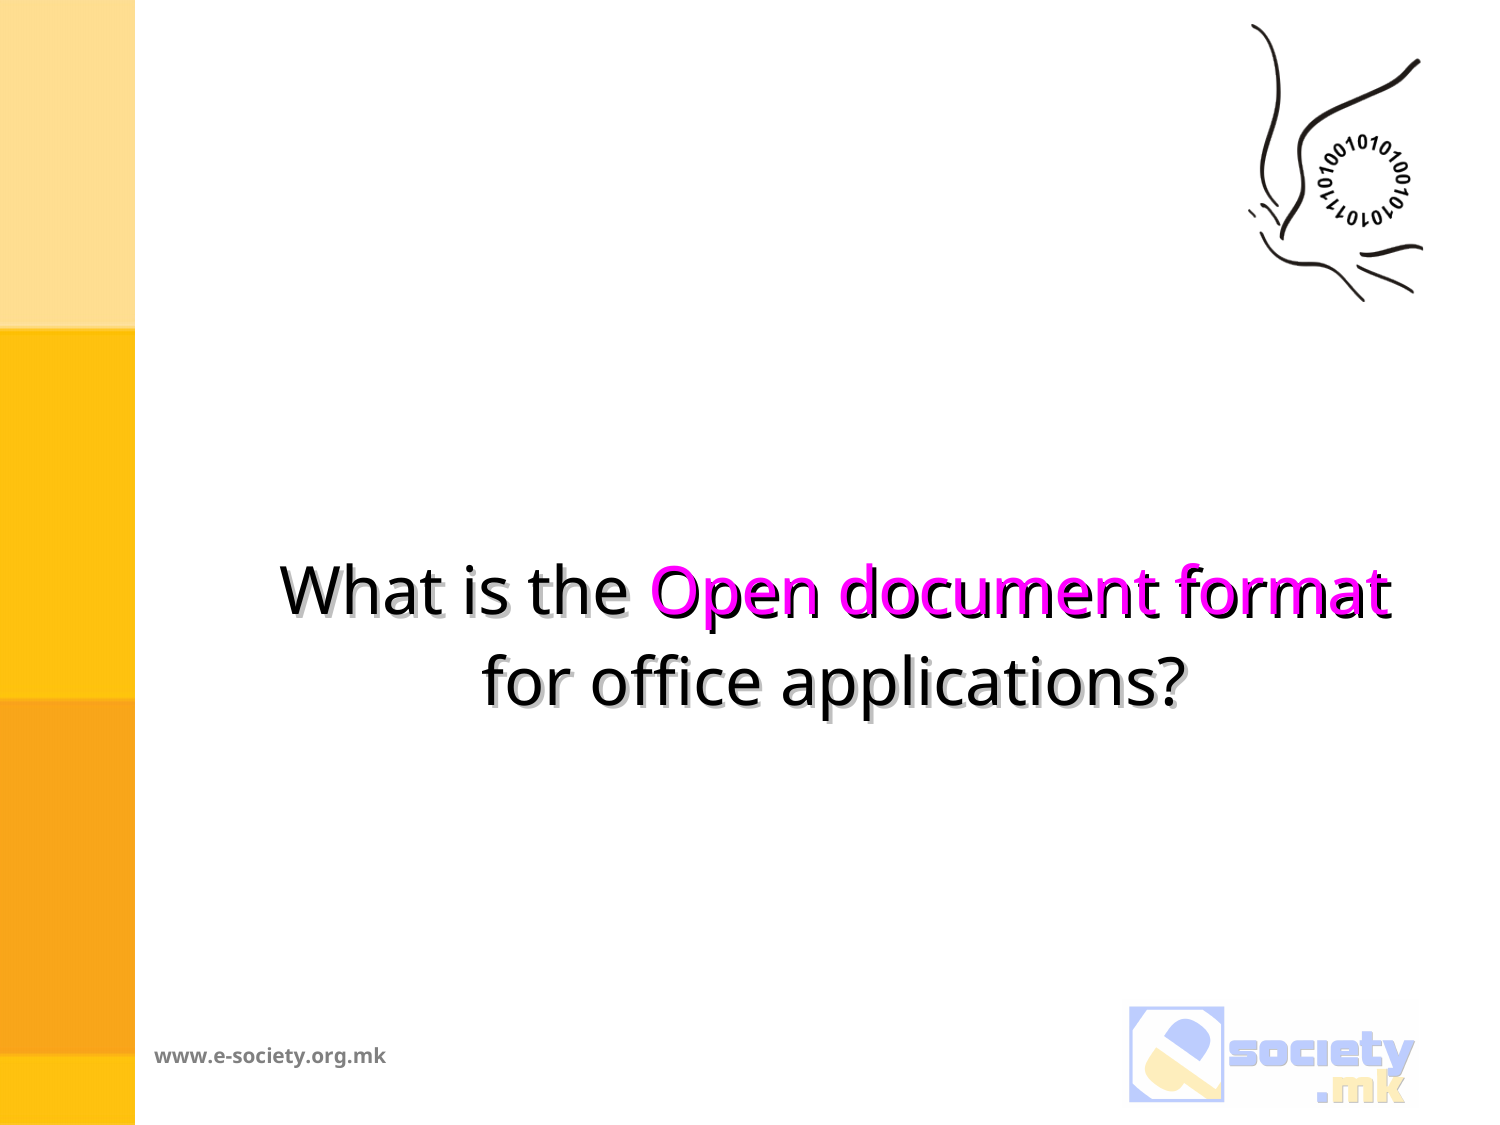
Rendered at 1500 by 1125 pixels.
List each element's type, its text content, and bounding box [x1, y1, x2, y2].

picture [0, 0, 135, 1125]
picture [1248, 24, 1424, 262]
subtitle What is the Open document format for office applications? [169, 262, 1425, 1006]
